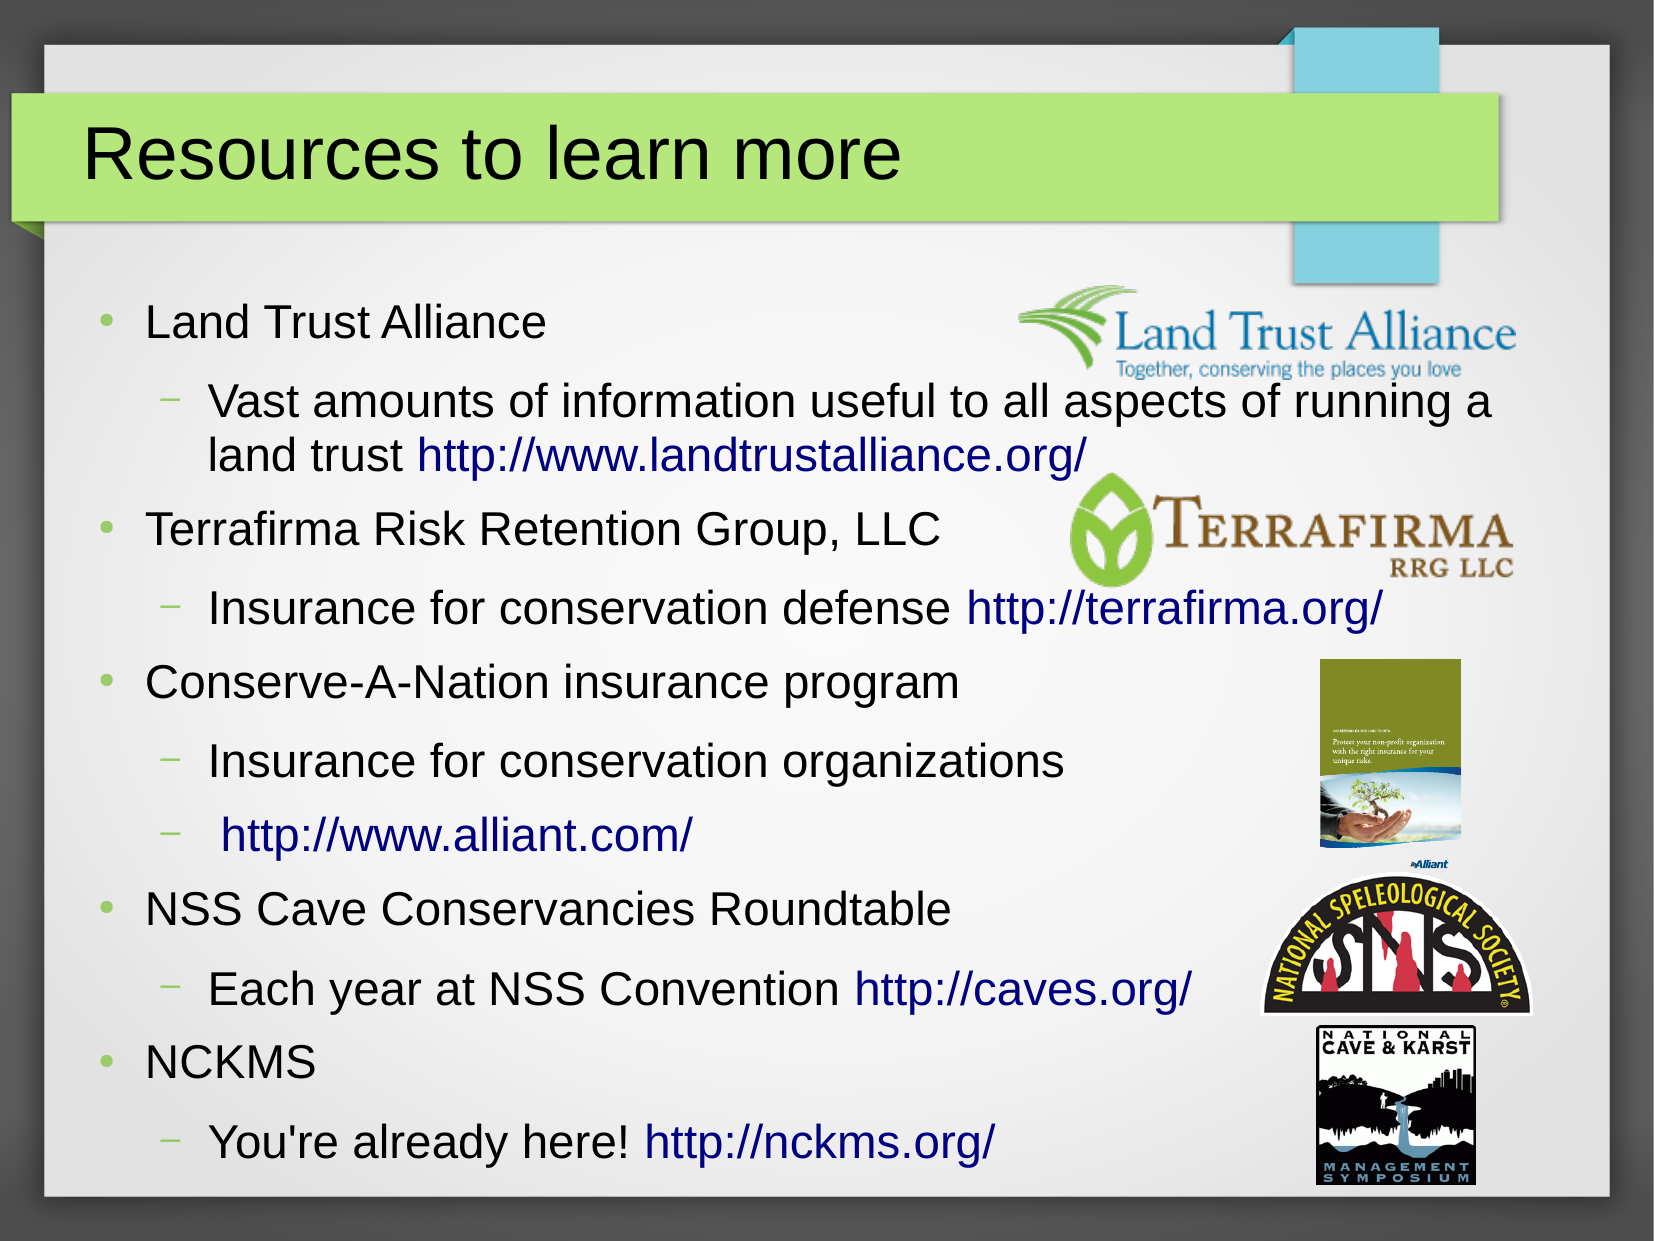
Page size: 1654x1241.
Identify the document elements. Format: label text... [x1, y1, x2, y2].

list Land Trust Alliance Vast amounts of information useful to all aspects of running a land trust http://www.landtrustalliance.org/ Terrafirma Risk Retention Group, LLC Insurance for conservation defense http://terrafirma.org/ Conserve-A-Nation insurance program Insurance for conservation organizations http://www.alliant.com/ NSS Cave Conservancies Roundtable Each year at NSS Convention http://caves.org/ NCKMS You're already here! http://nckms.org/ [82, 295, 1571, 1171]
title Resources to learn more [82, 94, 1264, 213]
picture [0, 0, 1654, 1241]
